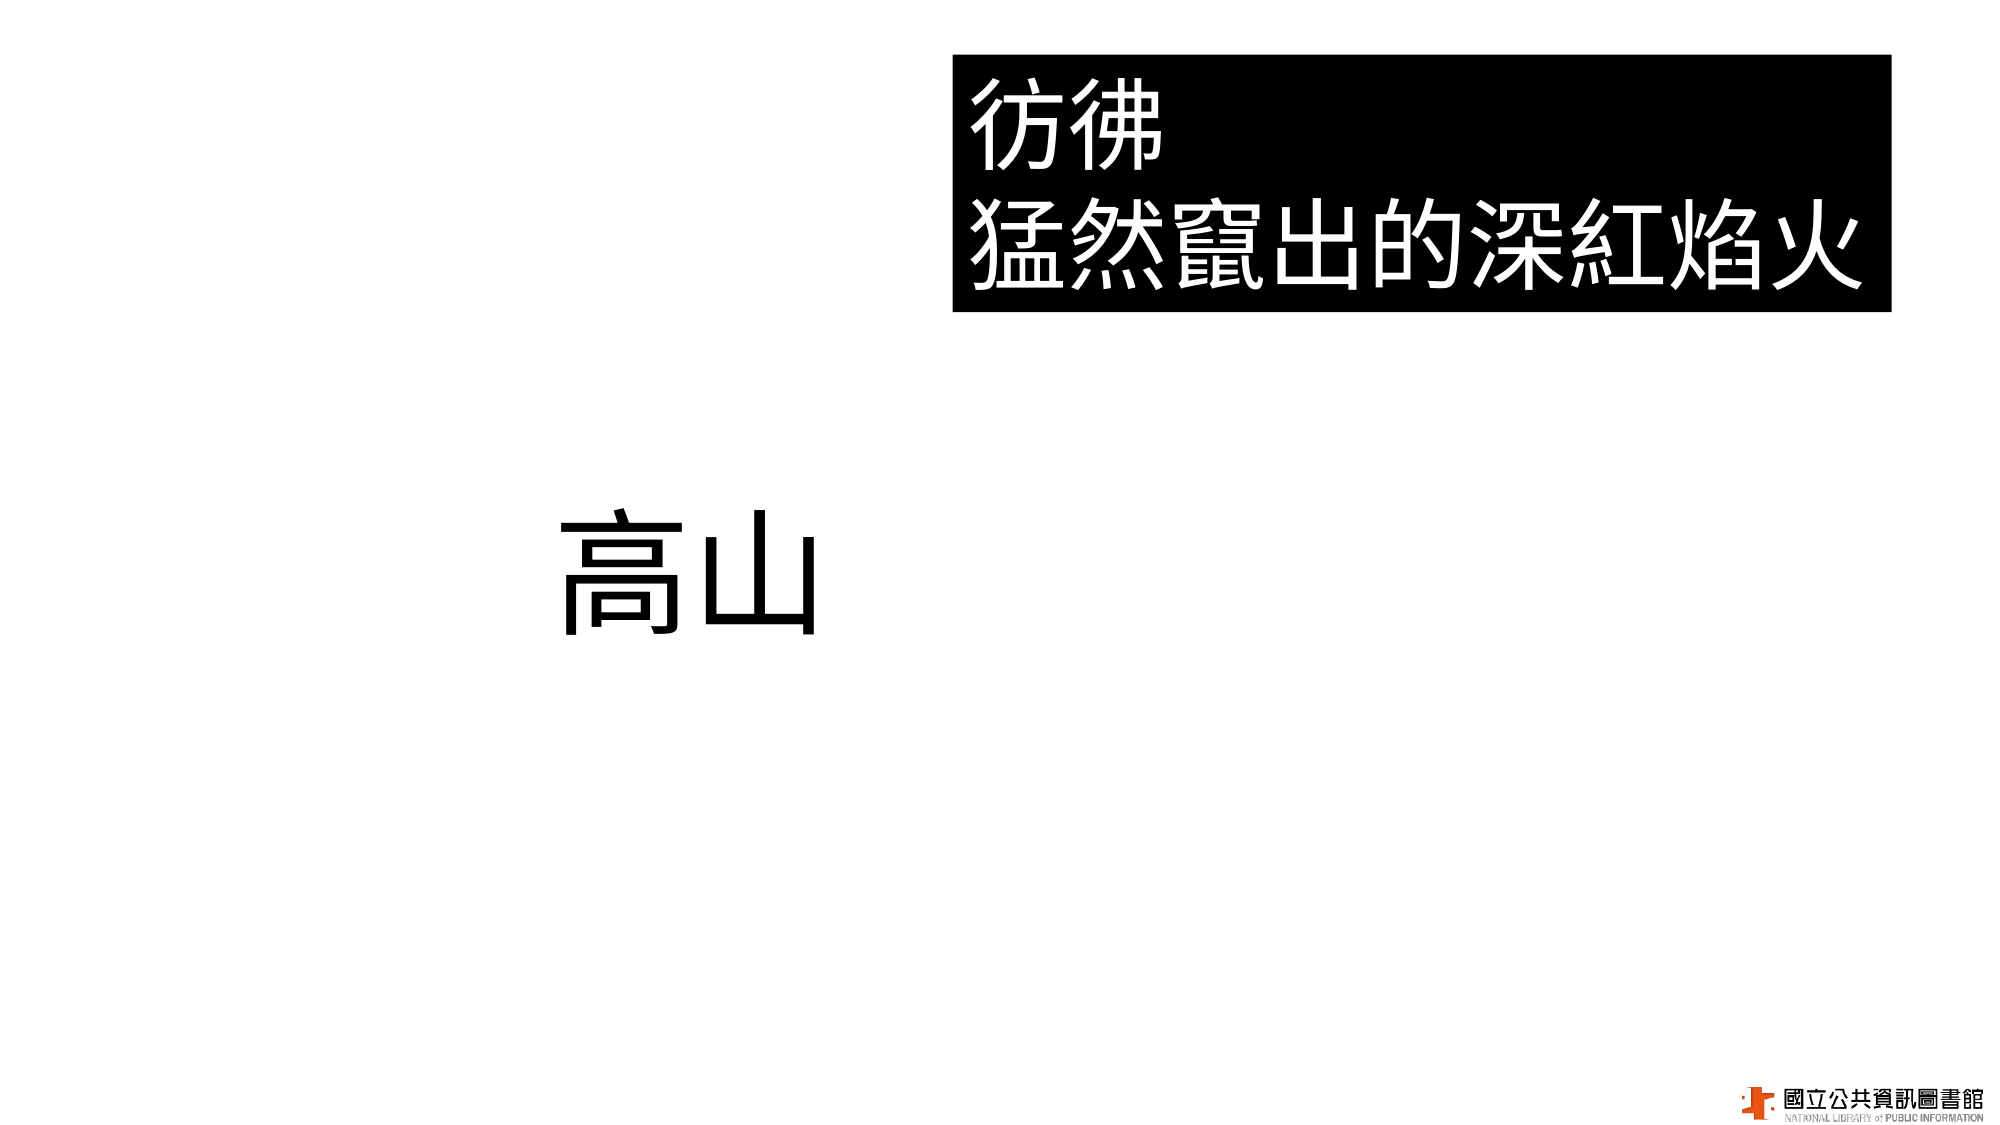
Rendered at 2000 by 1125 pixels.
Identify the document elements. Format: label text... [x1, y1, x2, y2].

text_box 彷彿 猛然竄出的深紅焰火 [952, 54, 1892, 313]
text_box 高山 [539, 479, 848, 662]
